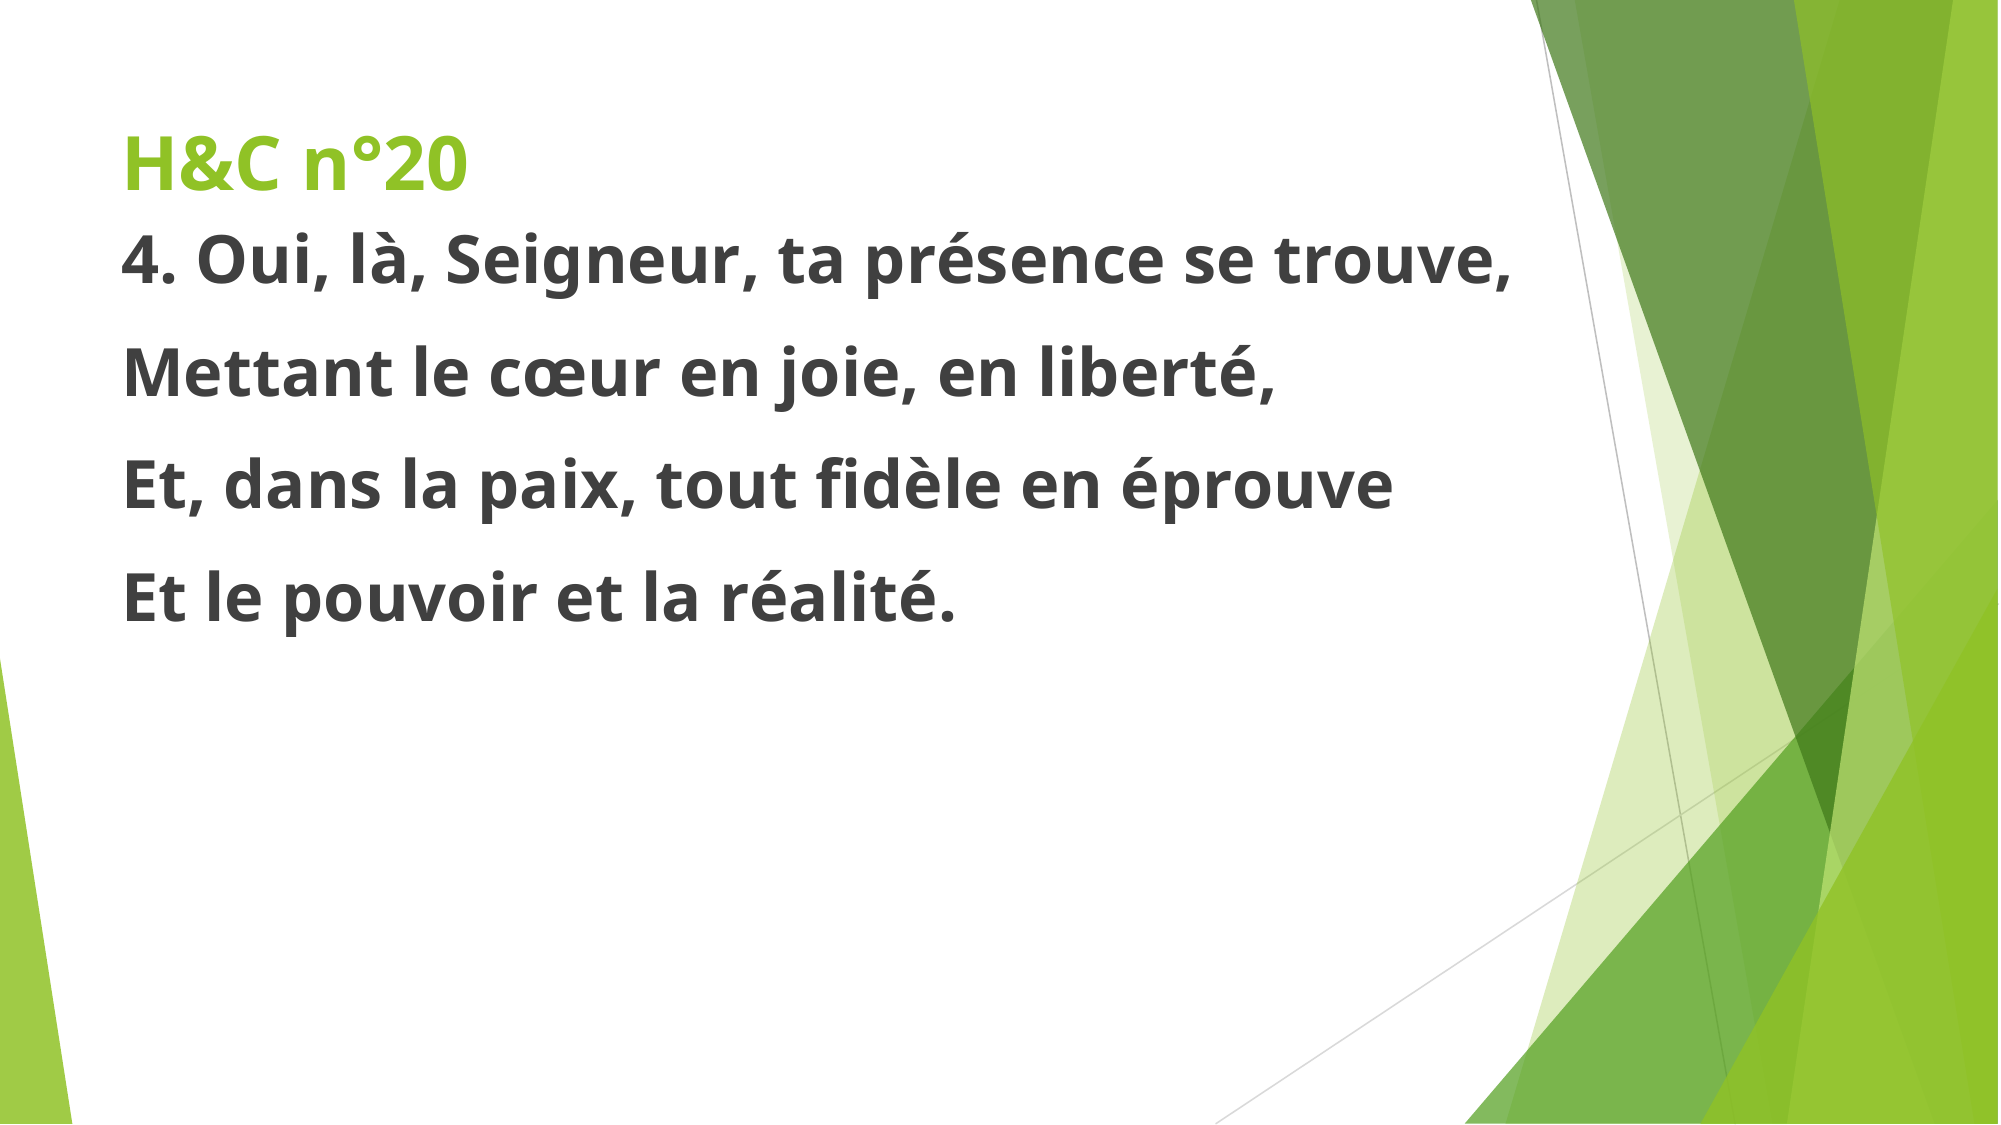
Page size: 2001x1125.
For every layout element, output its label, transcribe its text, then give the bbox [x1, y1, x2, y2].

text_box 4. Oui, là, Seigneur, ta présence se trouve, Mettant le cœur en joie, en liberté, Et, dans la paix, tout fidèle en éprouve Et le pouvoir et la réalité. [106, 197, 1730, 1075]
text_box H&C n°20 [106, 107, 532, 197]
